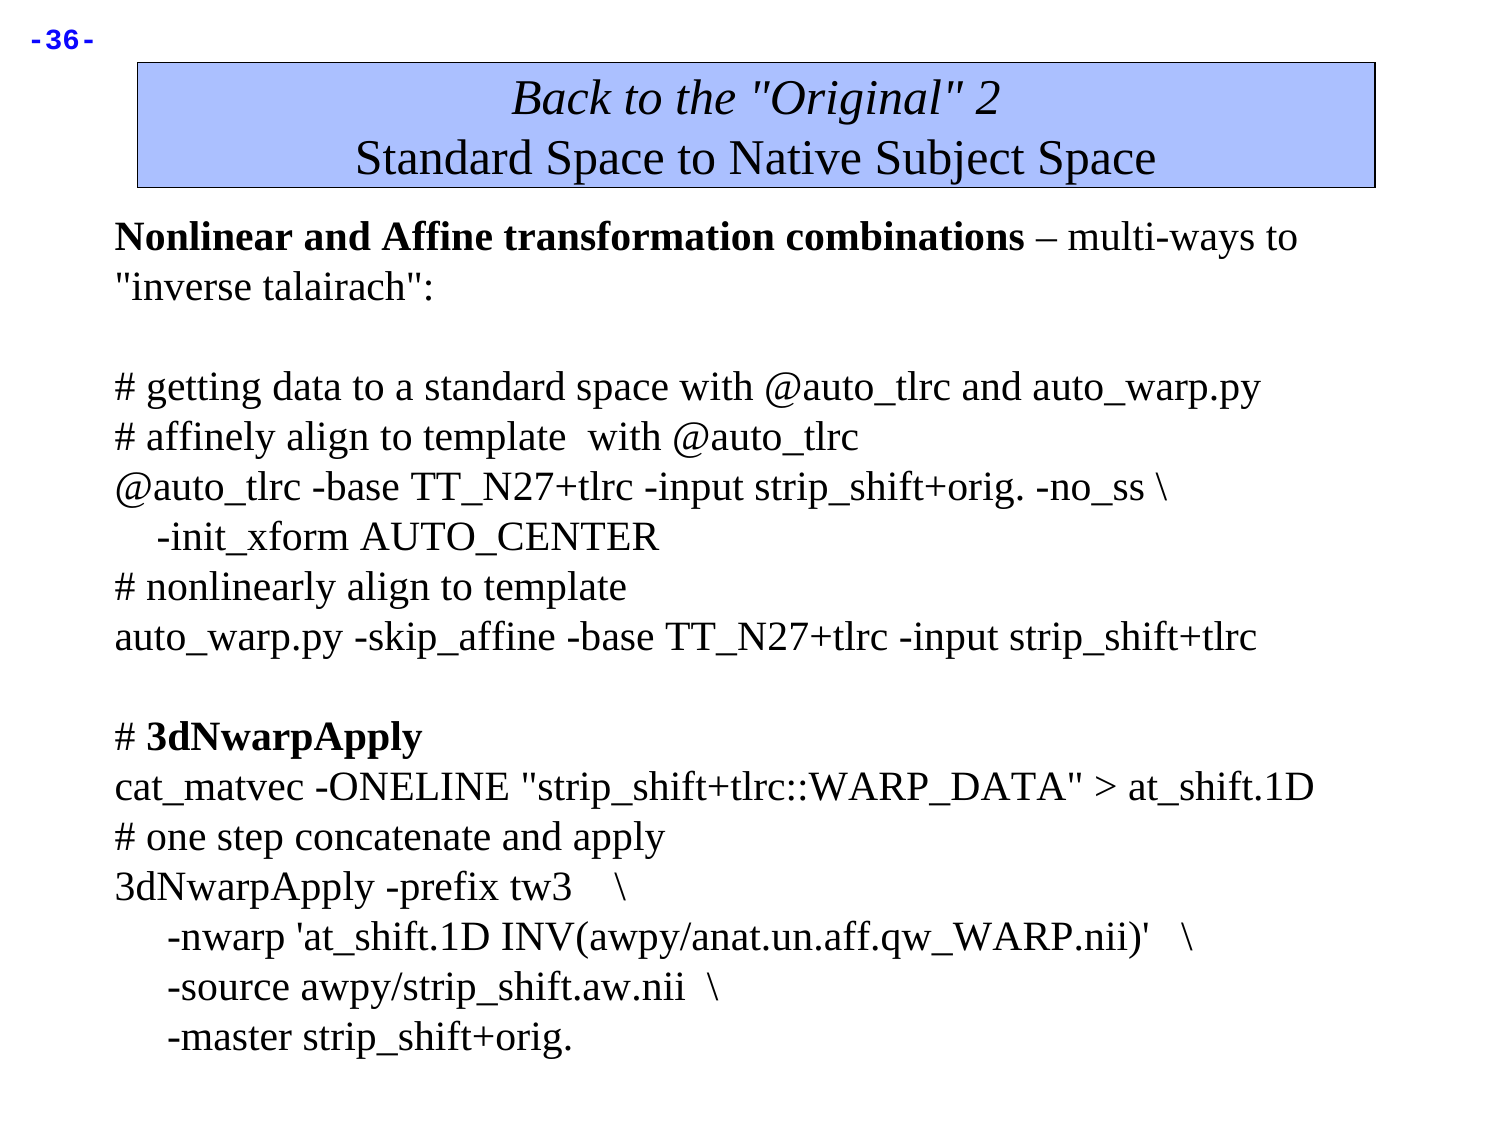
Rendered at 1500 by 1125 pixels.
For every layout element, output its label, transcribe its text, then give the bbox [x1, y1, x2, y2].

text_box Nonlinear and Affine transformation combinations – multi-ways to "inverse talairach": # getting data to a standard space with @auto_tlrc and auto_warp.py # affinely align to template with @auto_tlrc @auto_tlrc -base TT_N27+tlrc -input strip_shift+orig. -no_ss \ -init_xform AUTO_CENTER # nonlinearly align to template auto_warp.py -skip_affine -base TT_N27+tlrc -input strip_shift+tlrc # 3dNwarpApply cat_matvec -ONELINE "strip_shift+tlrc::WARP_DATA" > at_shift.1D # one step concatenate and apply 3dNwarpApply -prefix tw3 \ -nwarp 'at_shift.1D INV(awpy/anat.un.aff.qw_WARP.nii)' \ -source awpy/strip_shift.aw.nii \ -master strip_shift+orig. [99, 201, 1438, 1067]
title Back to the "Original" 2 Standard Space to Native Subject Space [137, 62, 1375, 188]
